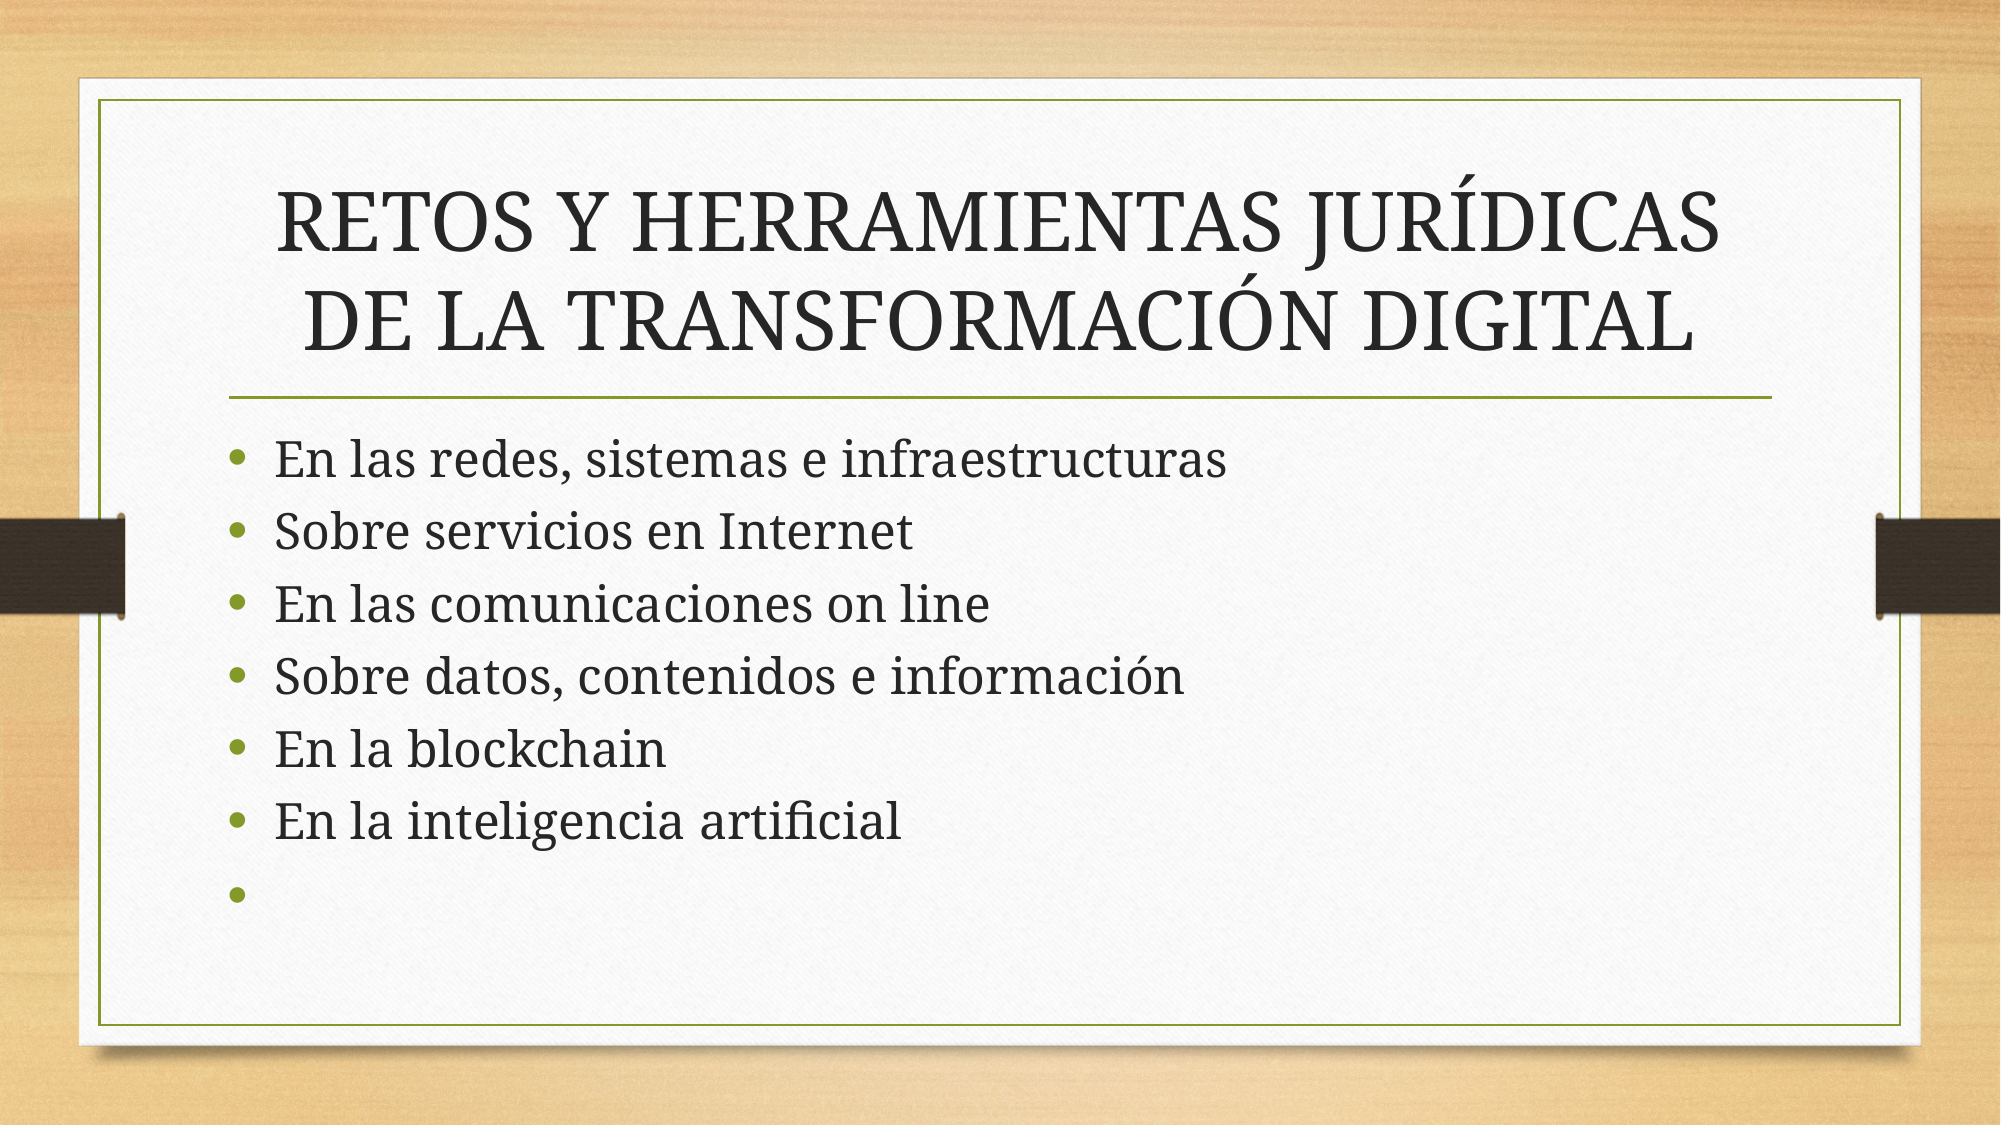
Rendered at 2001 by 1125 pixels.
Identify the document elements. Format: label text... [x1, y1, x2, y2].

list En las redes, sistemas e infraestructuras Sobre servicios en Internet En las comunicaciones on line Sobre datos, contenidos e información En la blockchain En la inteligencia artificial [212, 419, 1788, 964]
title RETOS Y HERRAMIENTAS JURÍDICAS DE LA TRANSFORMACIÓN DIGITAL [212, 161, 1788, 376]
